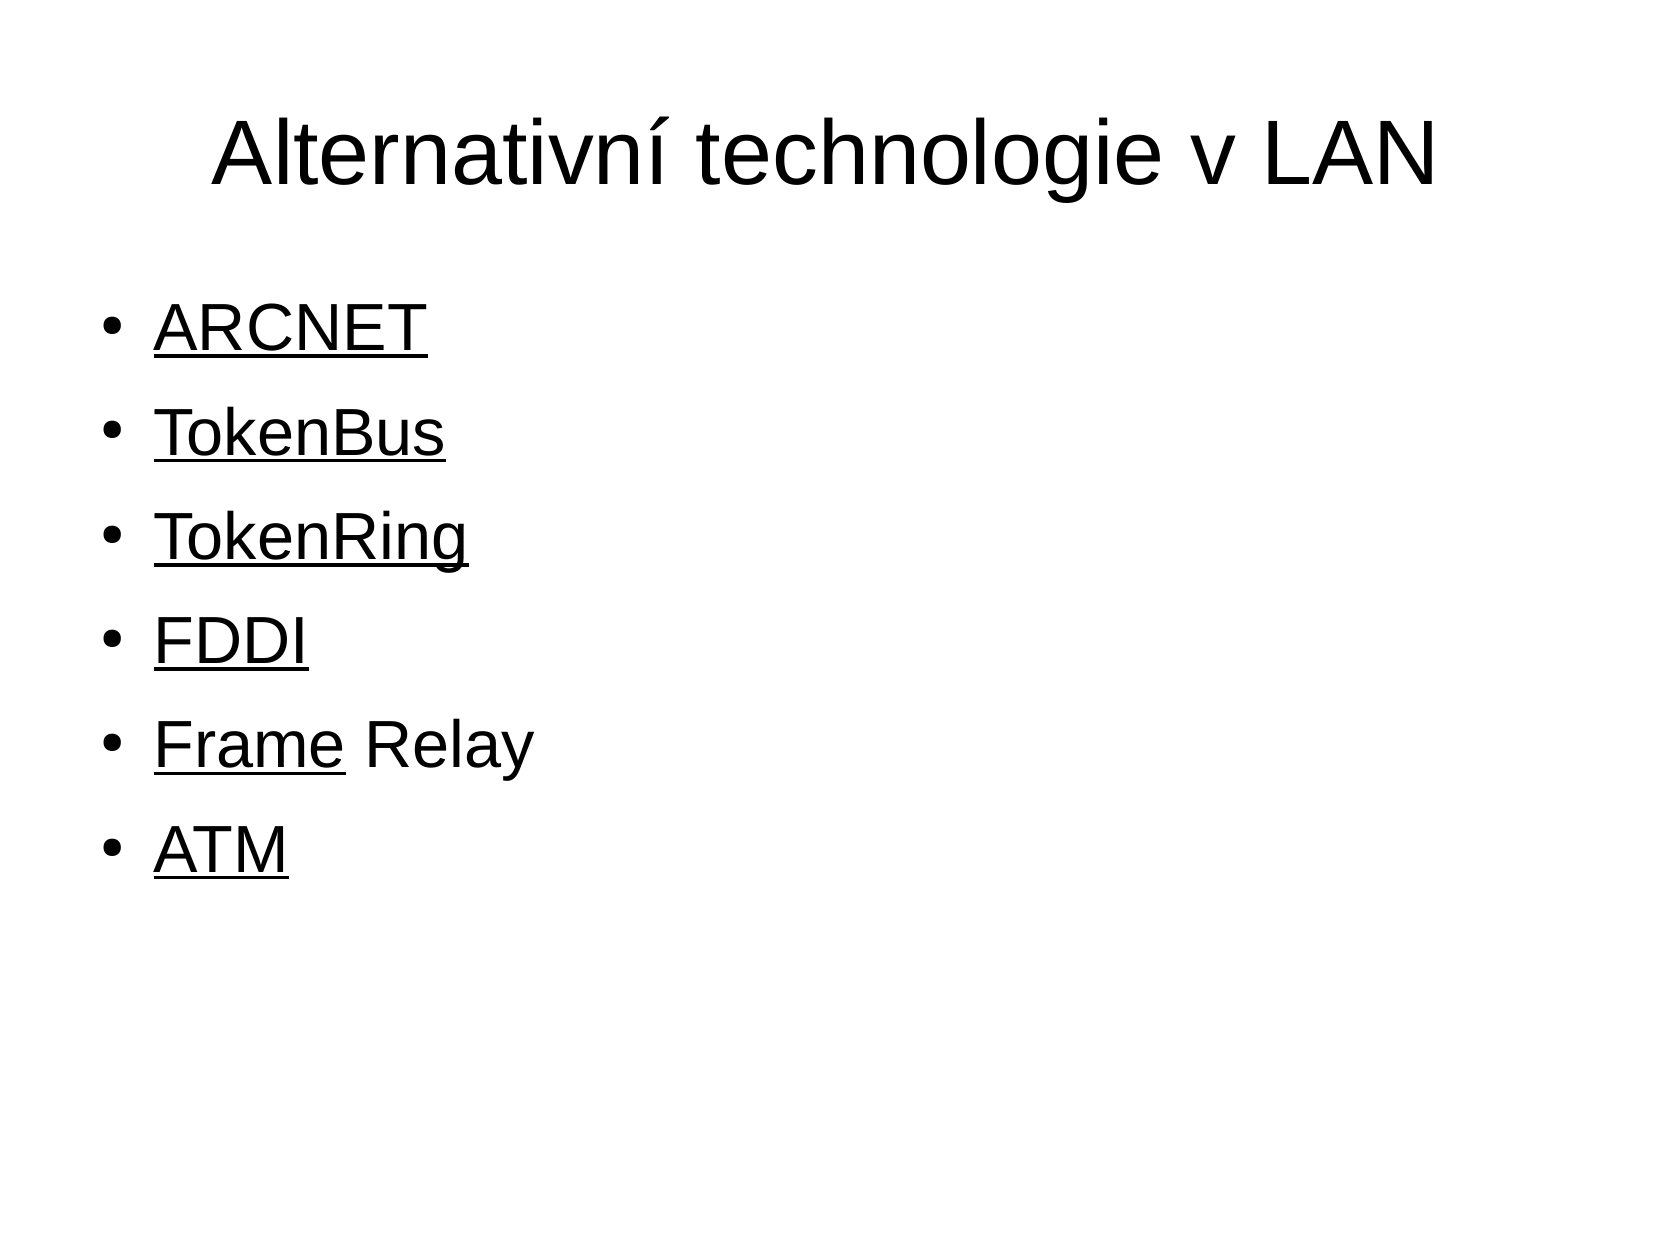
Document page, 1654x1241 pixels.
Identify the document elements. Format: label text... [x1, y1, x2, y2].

list ARCNET TokenBus TokenRing FDDI Frame Relay ATM [82, 290, 1571, 1094]
title Alternativní technologie v LAN [82, 49, 1571, 257]
